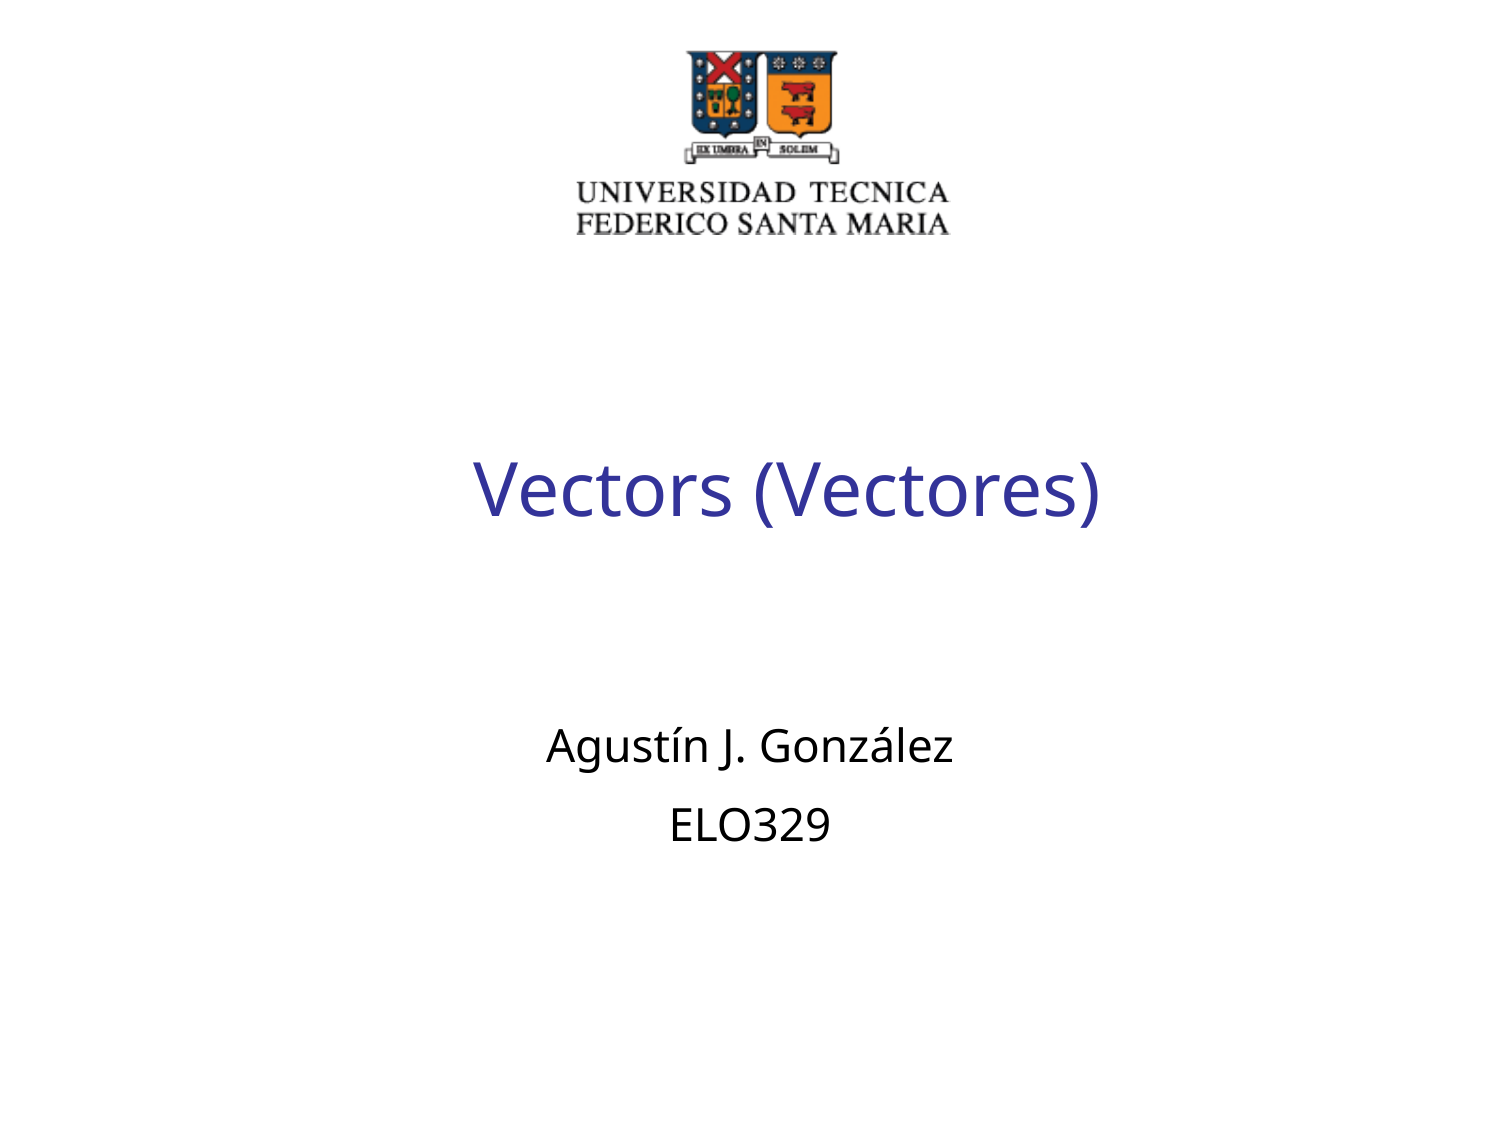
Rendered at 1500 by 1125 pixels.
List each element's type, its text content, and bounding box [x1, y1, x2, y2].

picture [575, 49, 951, 235]
title Vectors (Vectores)‏ [150, 374, 1426, 601]
subtitle Agustín J. González ELO329 [225, 645, 1276, 918]
